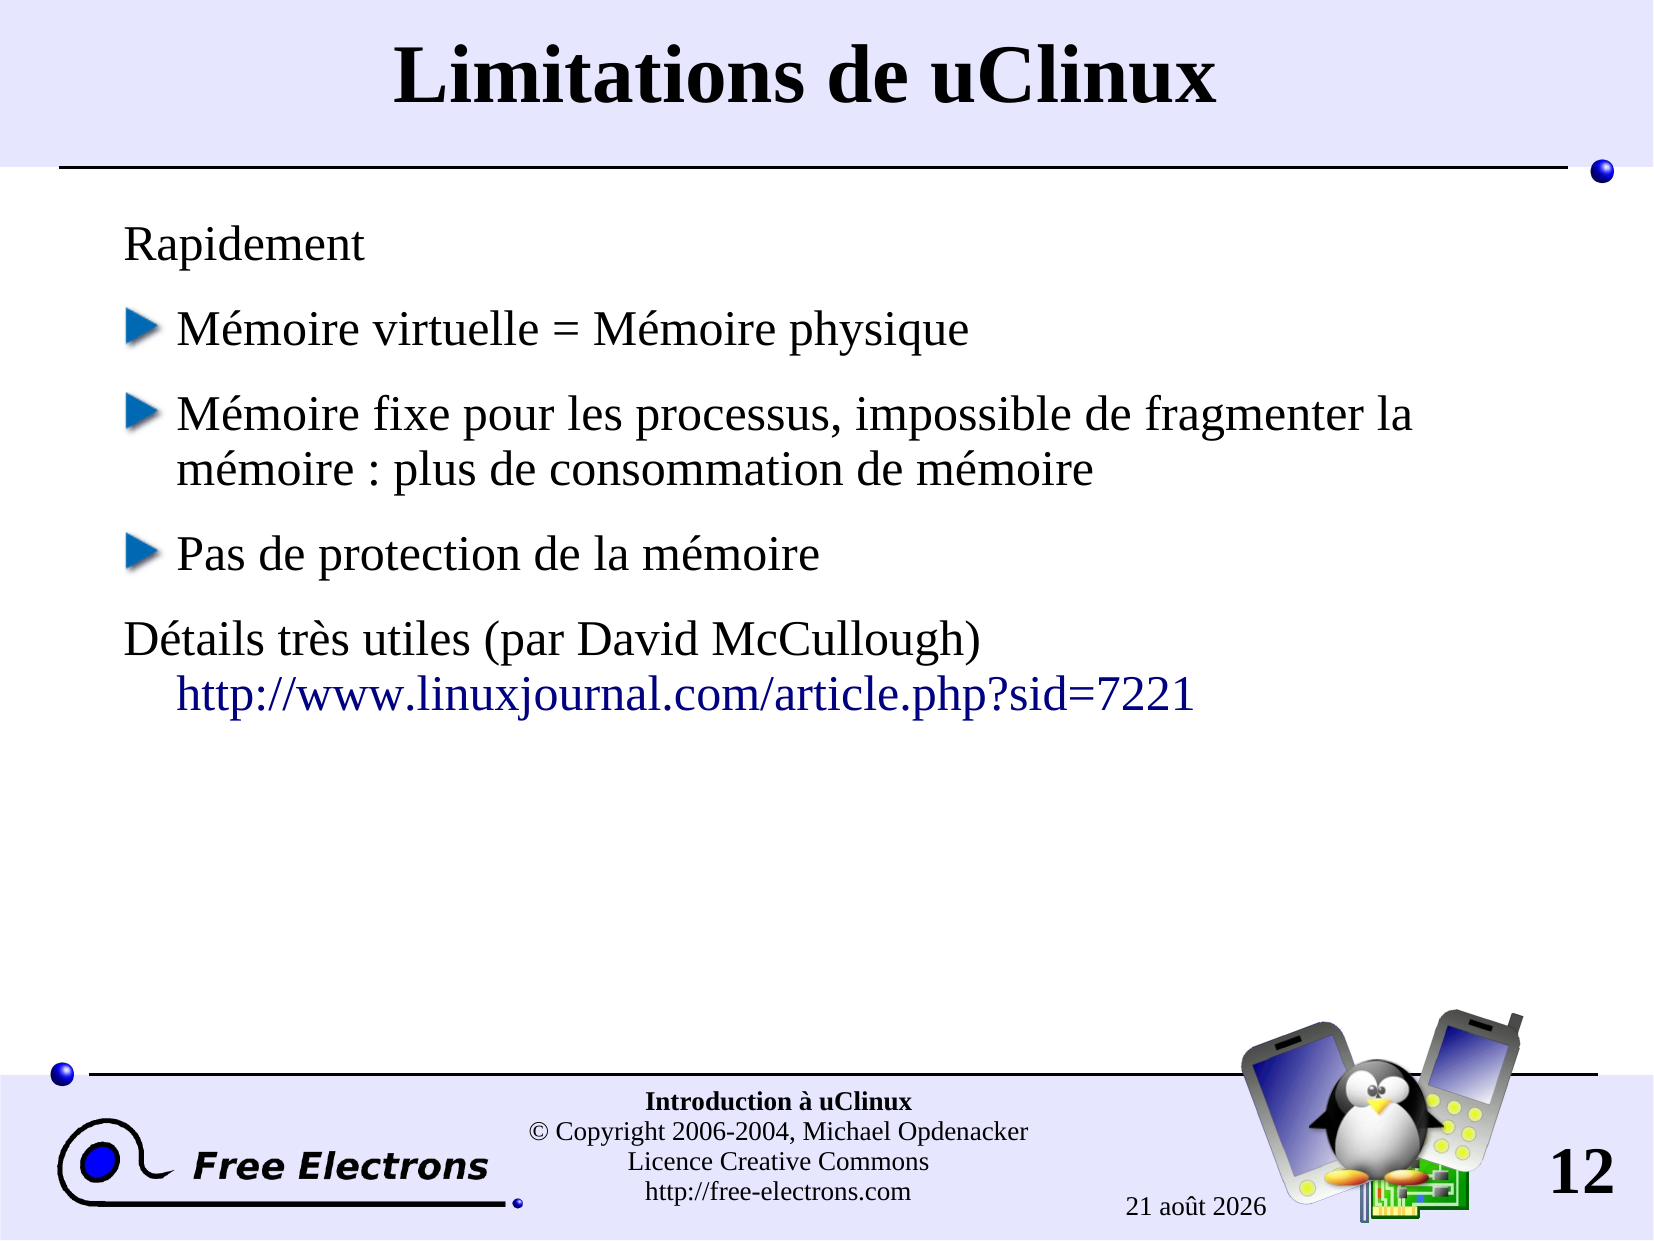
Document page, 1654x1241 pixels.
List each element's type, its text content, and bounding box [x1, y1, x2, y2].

picture [50, 1107, 527, 1216]
list Rapidement Mémoire virtuelle = Mémoire physique Mémoire fixe pour les processus, impossible de fragmenter la mémoire : plus de consommation de mémoire Pas de protection de la mémoire Détails très utiles (par David McCullough) http://www.linuxjournal.com/article.php?sid=7221 [105, 216, 1518, 1066]
picture [1231, 1007, 1538, 1241]
title Limitations de uClinux [60, 20, 1551, 130]
